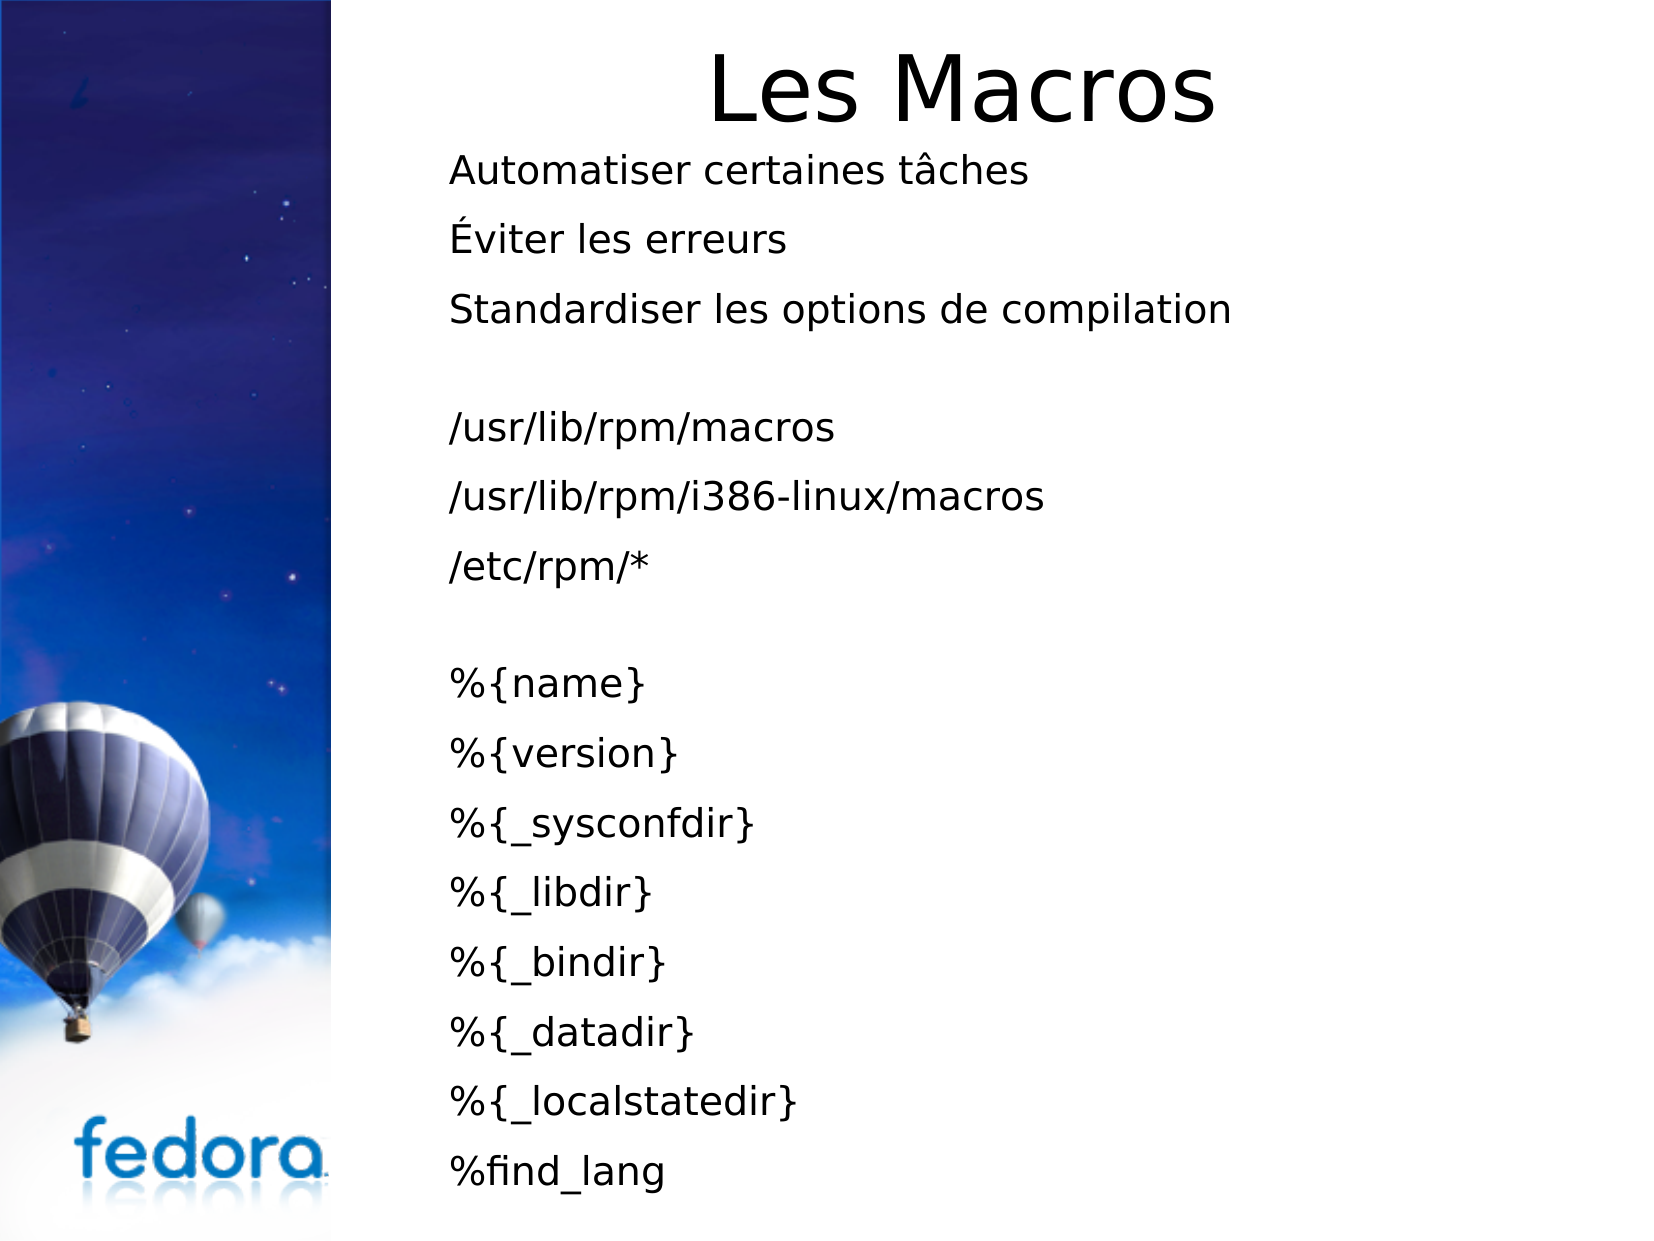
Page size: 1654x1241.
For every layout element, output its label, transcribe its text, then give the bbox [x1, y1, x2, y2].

list Automatiser certaines tâches Éviter les erreurs Standardiser les options de compilation /usr/lib/rpm/macros /usr/lib/rpm/i386-linux/macros /etc/rpm/* %{name} %{version} %{_sysconfdir} %{_libdir} %{_bindir} %{_datadir} %{_localstatedir} %find_lang [354, 147, 1595, 1241]
picture [0, 0, 331, 1241]
title Les Macros [354, 29, 1571, 150]
